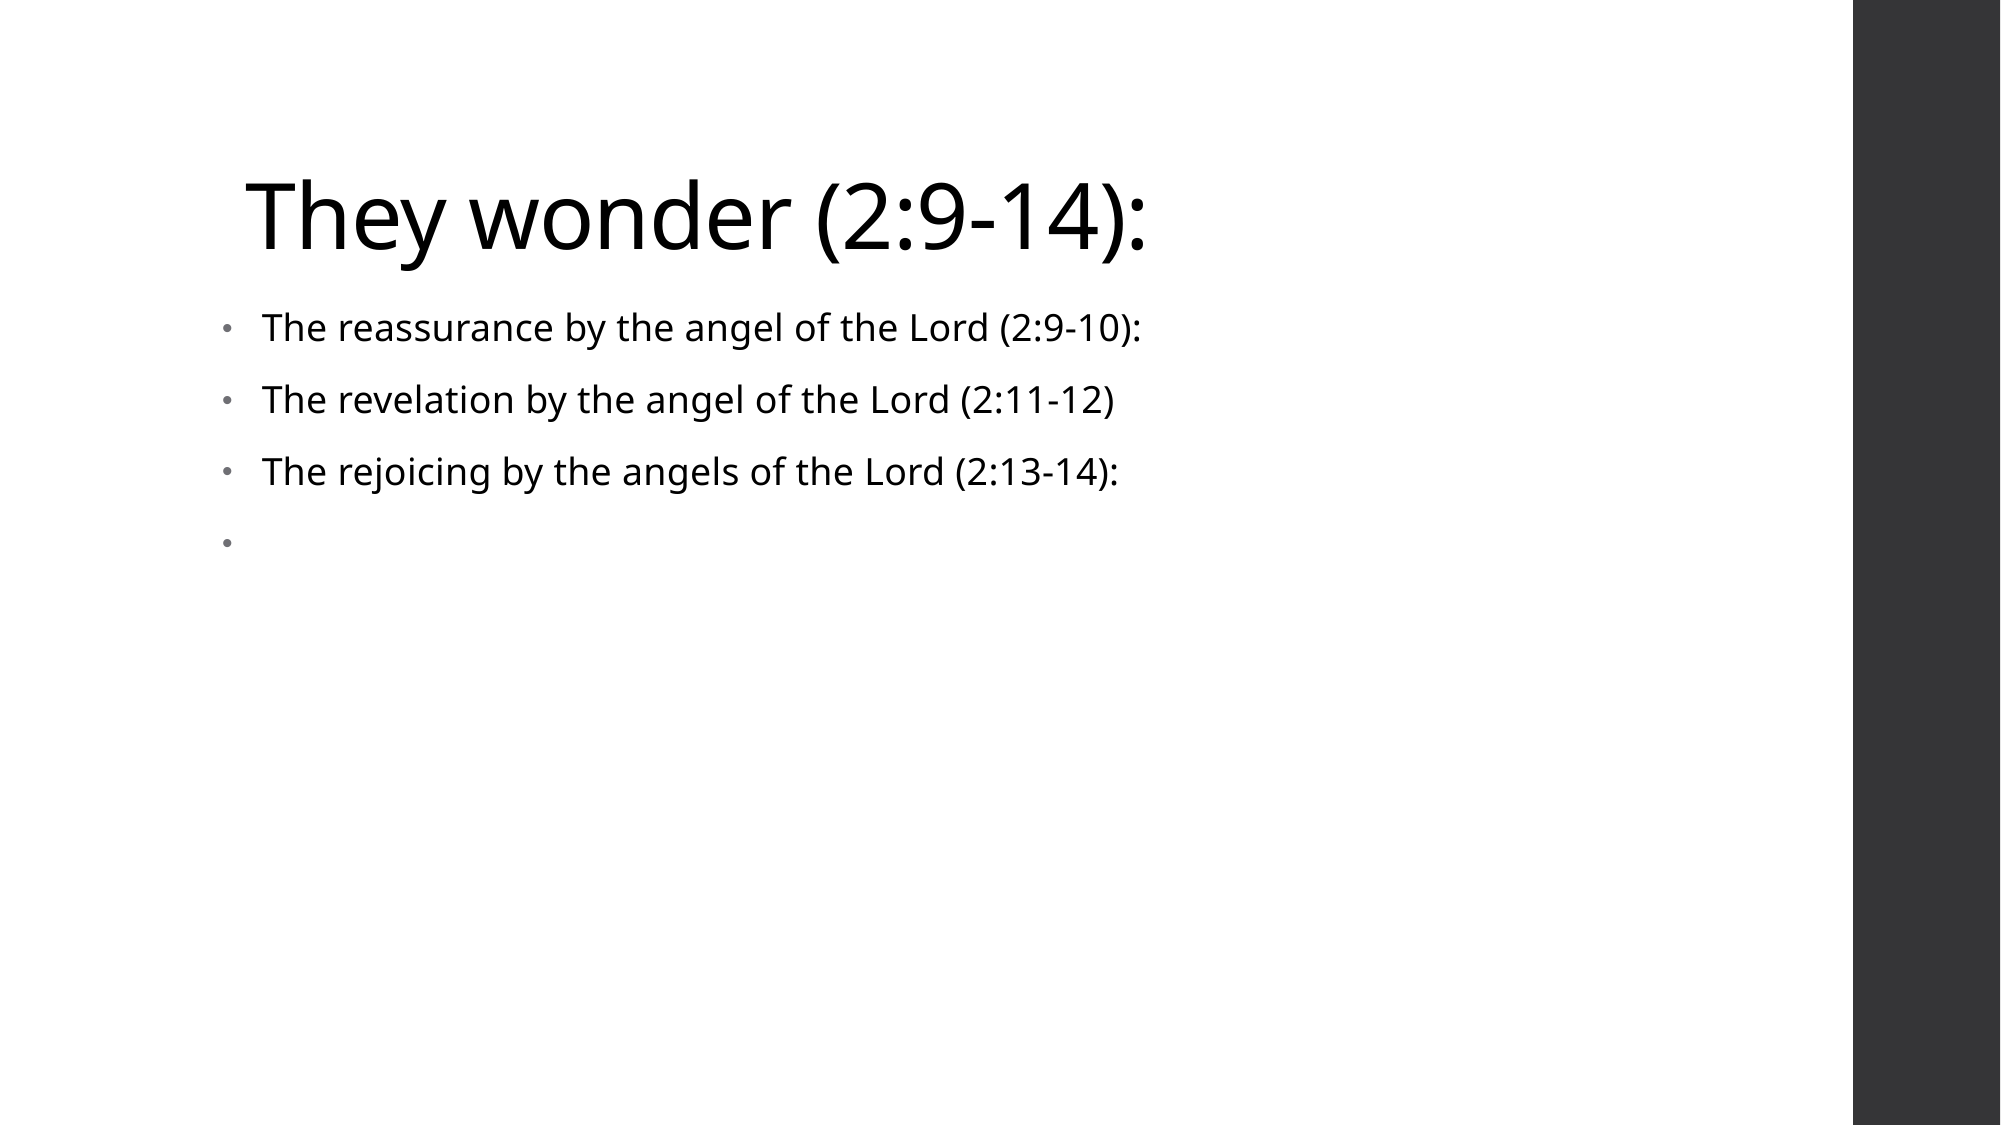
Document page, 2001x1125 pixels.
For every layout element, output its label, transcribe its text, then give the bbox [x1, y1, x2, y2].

list The reassurance by the angel of the Lord (2:9-10): The revelation by the angel of the Lord (2:11-12) The rejoicing by the angels of the Lord (2:13-14): [206, 299, 1617, 1014]
title They wonder (2:9-14): [206, 60, 1797, 278]
